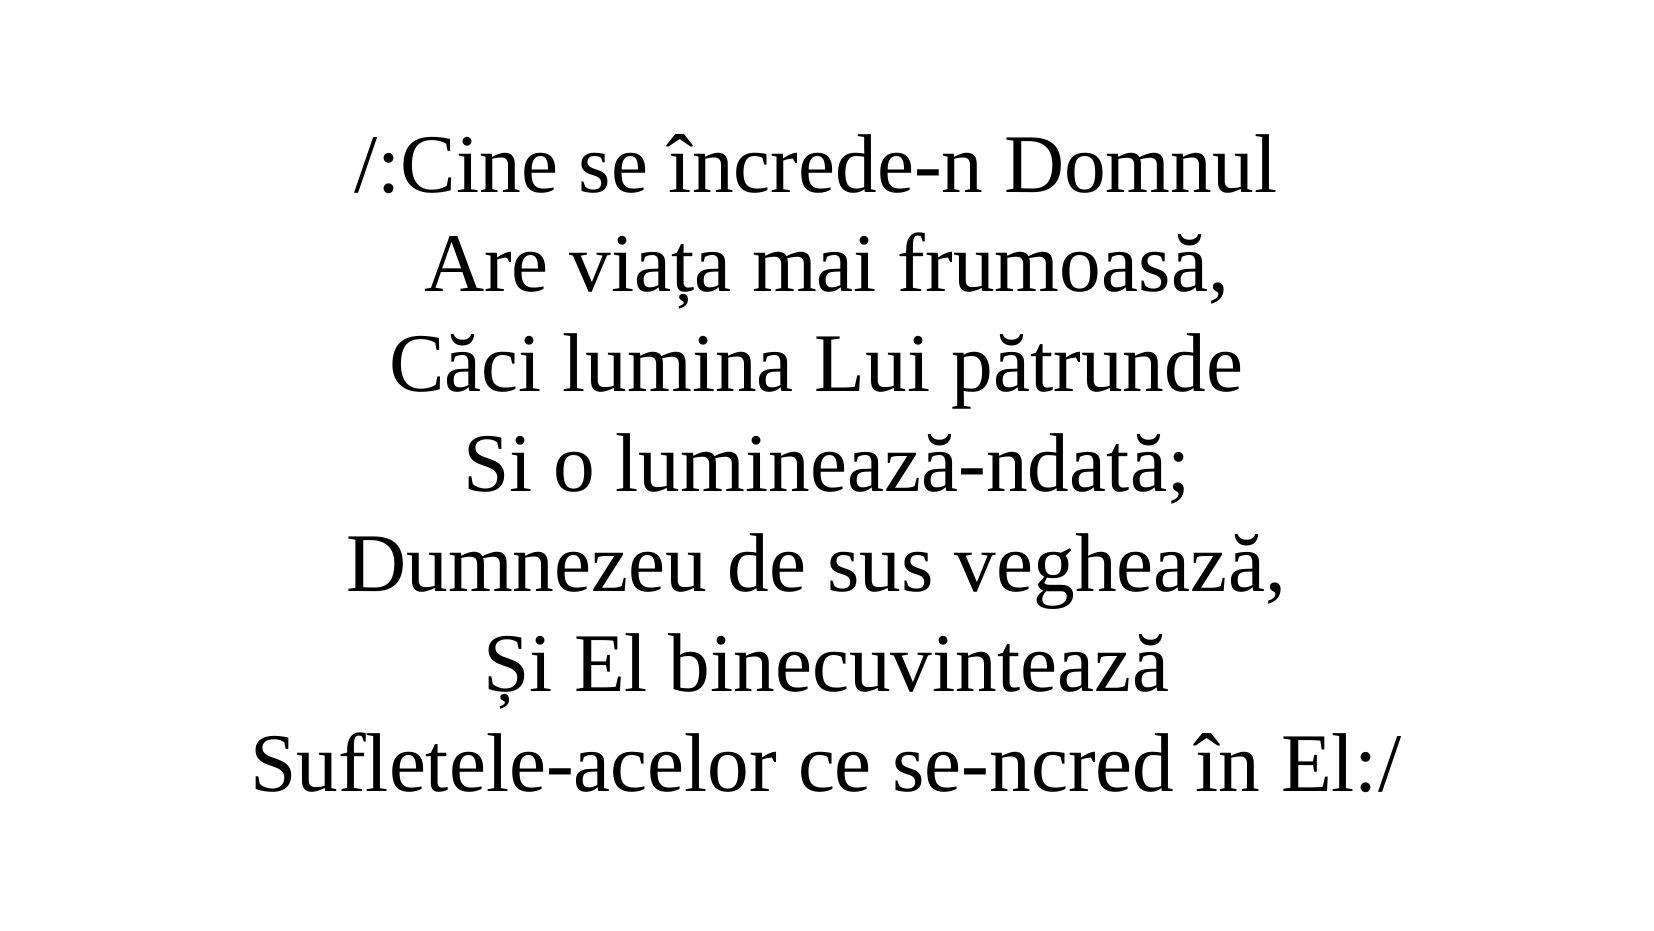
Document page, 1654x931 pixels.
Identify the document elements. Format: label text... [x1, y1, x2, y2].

subtitle /:Cine se încrede-n Domnul Are viața mai frumoasă, Căci lumina Lui pătrunde Si o luminează-ndată; Dumnezeu de sus veghează, Și El binecuvintează Sufletele-acelor ce se-ncred în El:/ [0, 101, 1654, 816]
